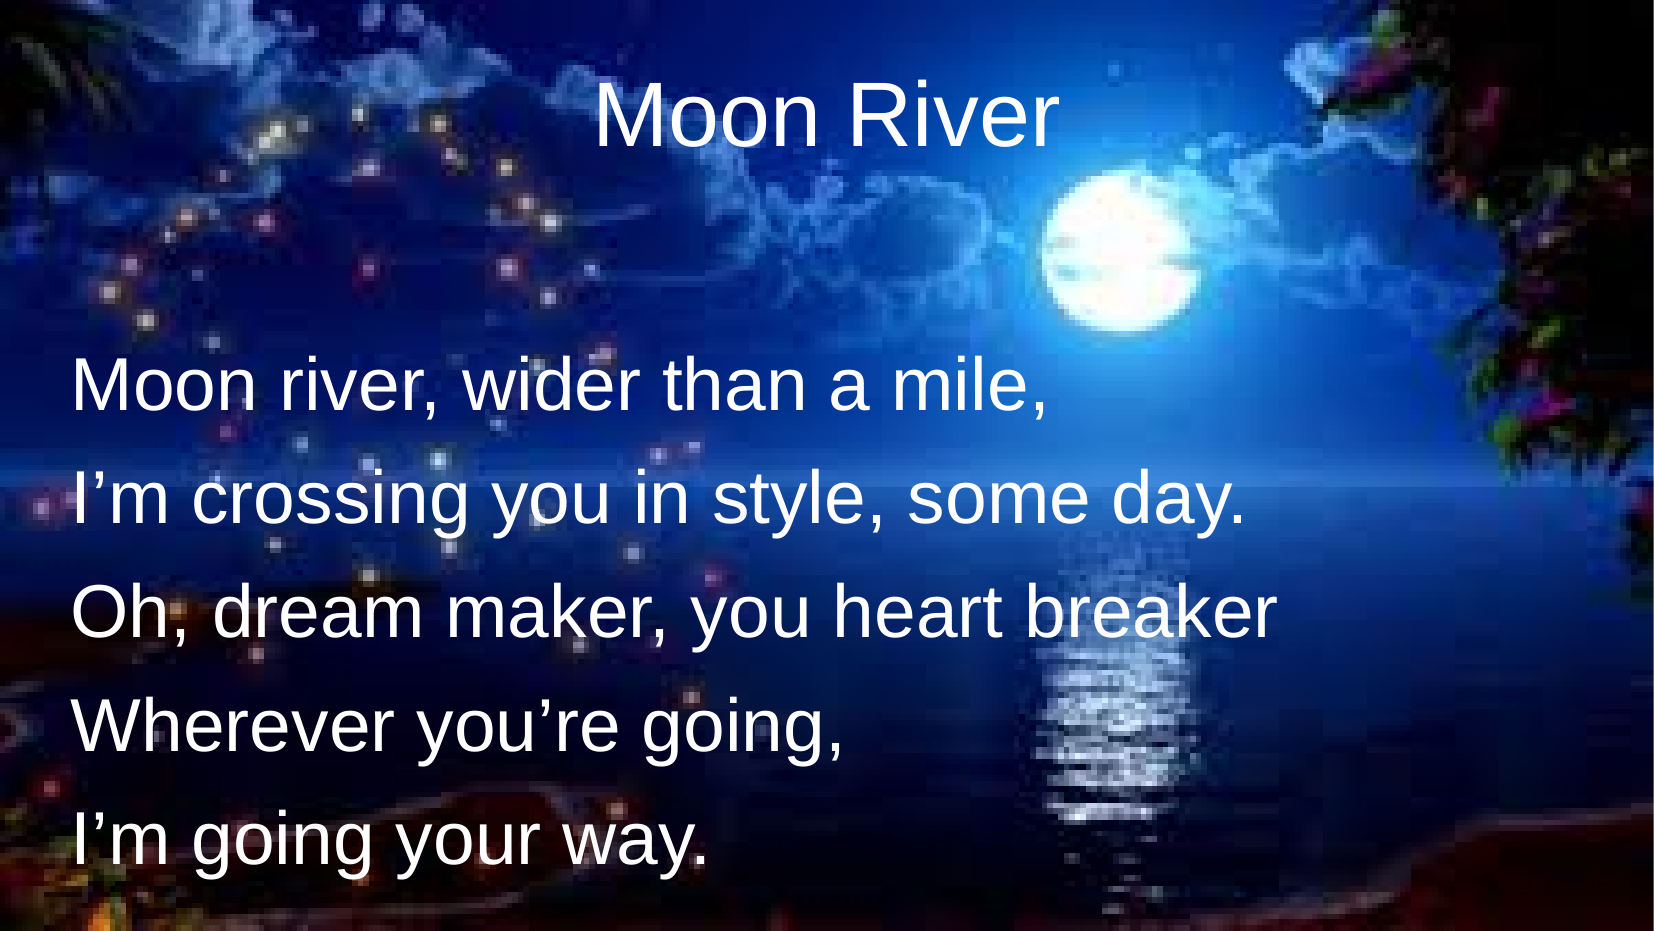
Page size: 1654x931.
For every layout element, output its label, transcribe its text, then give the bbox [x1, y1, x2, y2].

title Moon River [82, 37, 1571, 193]
picture [0, 0, 1654, 931]
list Moon river, wider than a mile, I’m crossing you in style, some day. Oh, dream maker, you heart breaker Wherever you’re going, I’m going your way. [0, 342, 1607, 931]
